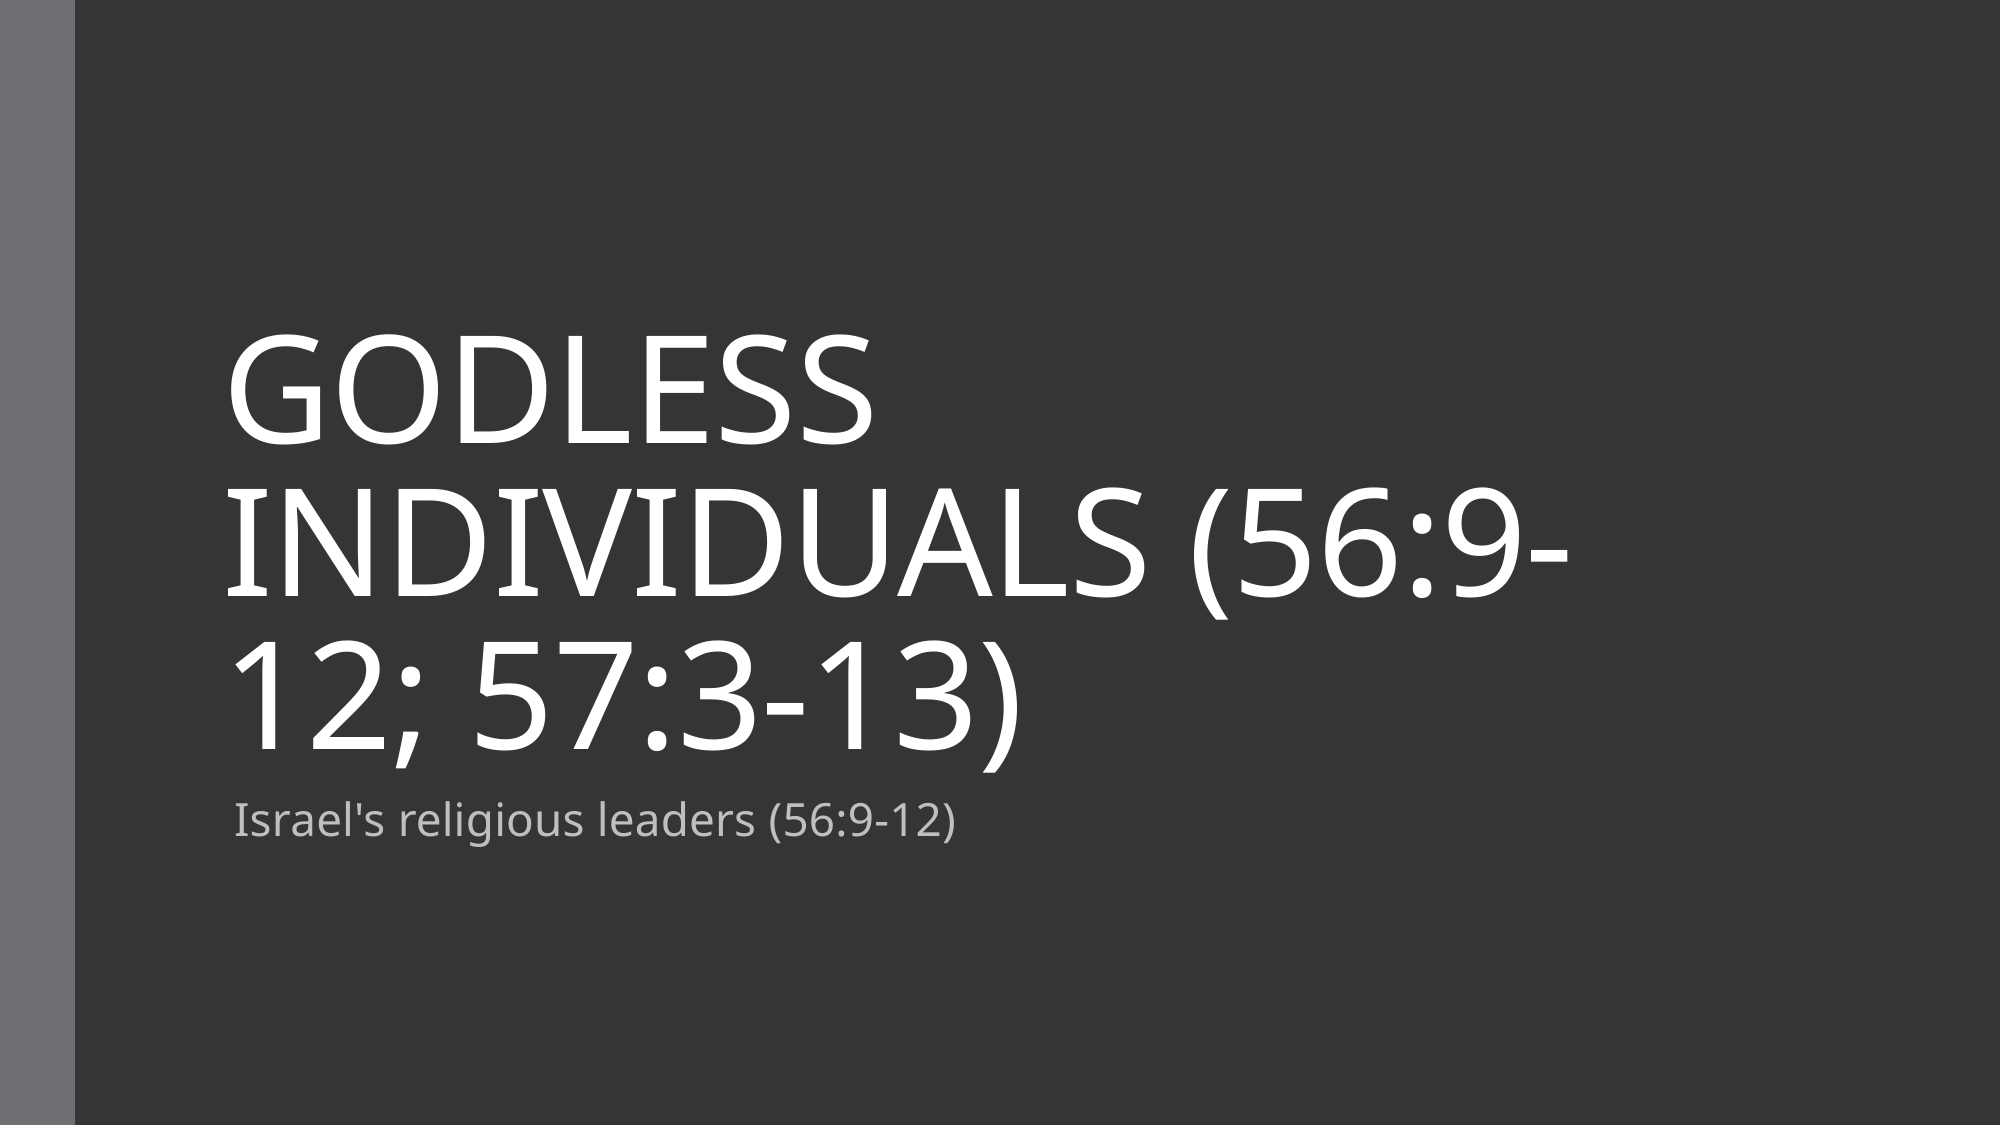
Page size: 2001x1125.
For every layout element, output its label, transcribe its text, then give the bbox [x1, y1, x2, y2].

title GODLESS INDIVIDUALS (56:9-12; 57:3-13) [206, 124, 1752, 787]
subtitle Israel's religious leaders (56:9-12) [206, 787, 1752, 1066]
